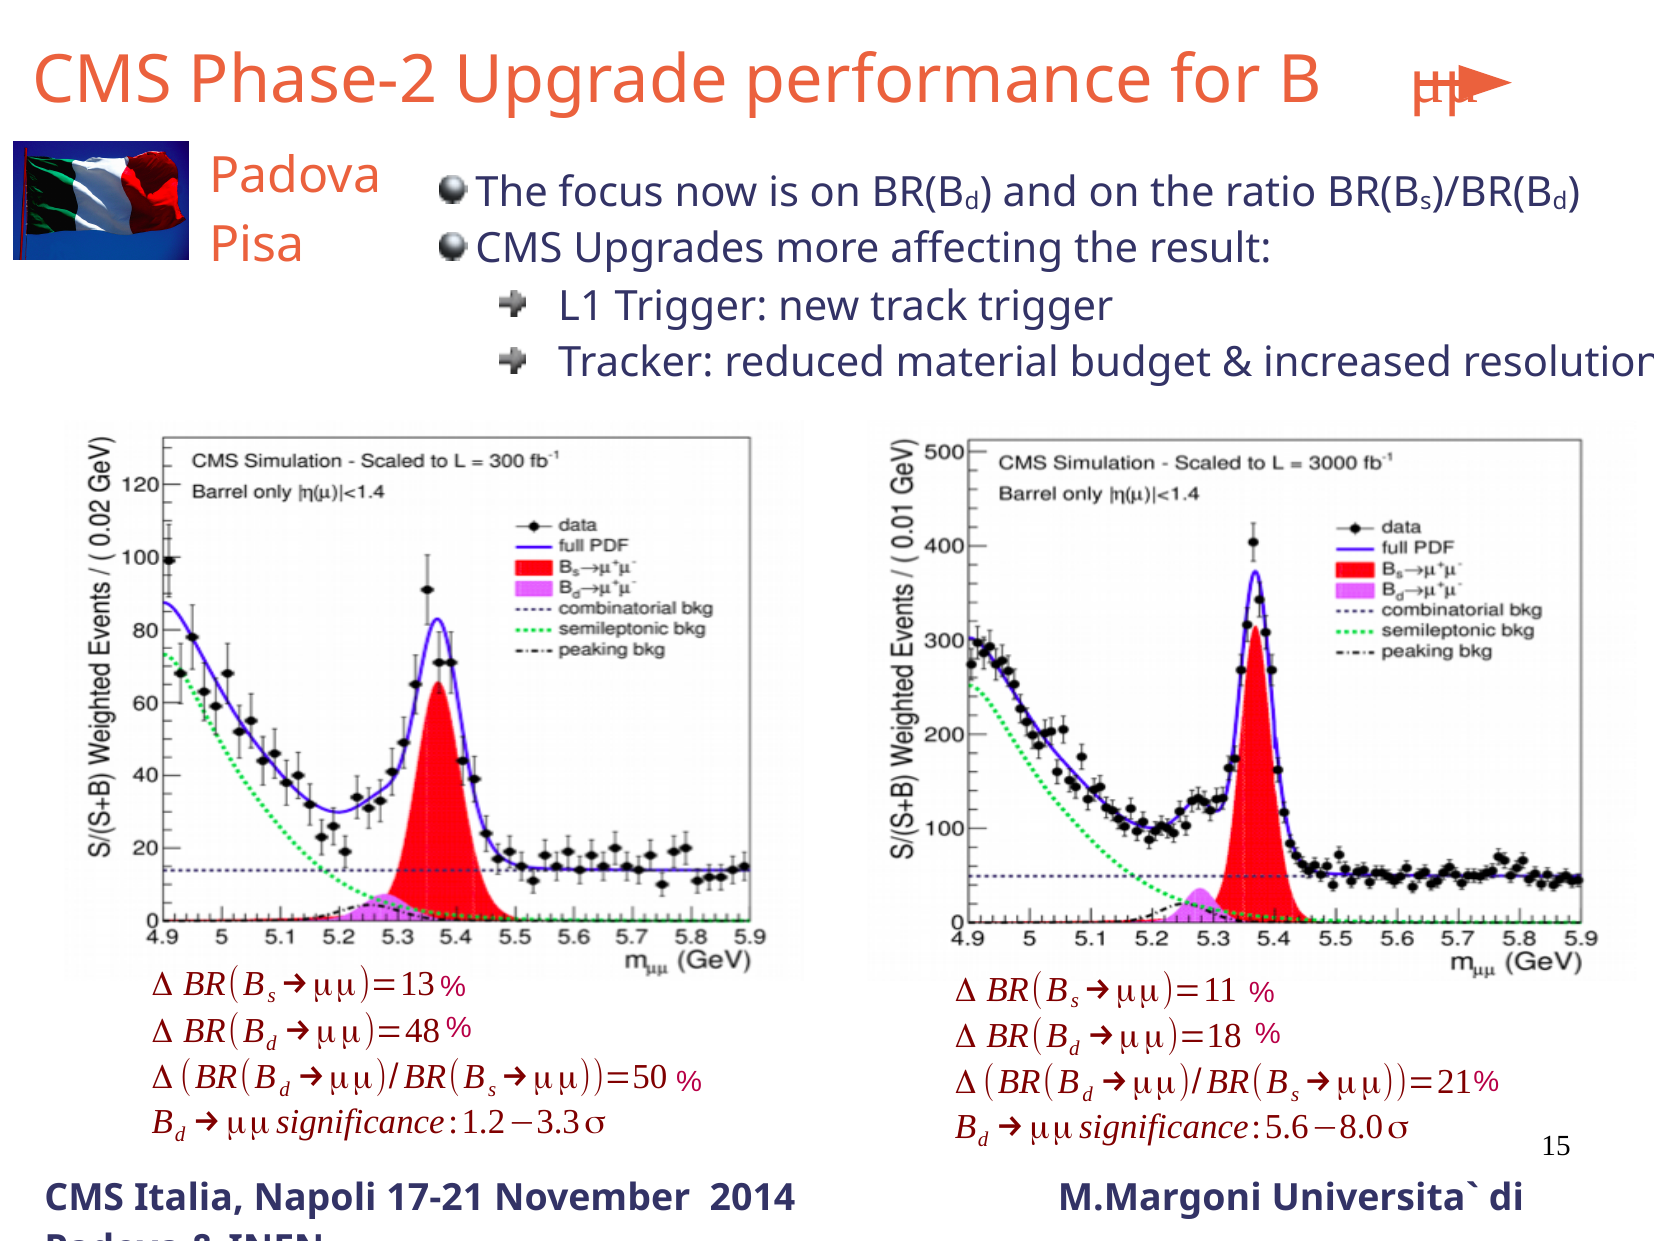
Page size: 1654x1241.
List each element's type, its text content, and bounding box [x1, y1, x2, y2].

text_box The focus now is on BR(Bd) and on the ratio BR(Bs)/BR(Bd) CMS Upgrades more affecting the result: L1 Trigger: new track trigger Tracker: reduced material budget & increased resolution [425, 153, 1654, 757]
text_box Padova Pisa [194, 131, 1146, 302]
chart [944, 967, 1480, 1152]
text_box % [1234, 968, 1294, 1026]
text_box % [1240, 1009, 1300, 1067]
text_box % [431, 1003, 491, 1061]
text_box CMS Phase-2 Upgrade performance for B μμ [17, 23, 1654, 139]
picture [11, 420, 1648, 981]
chart [141, 962, 677, 1147]
picture [13, 141, 189, 260]
text_box % [425, 962, 485, 1020]
text_box % [661, 1057, 721, 1114]
text_box CMS Italia, Napoli 17-21 November 2014 M.Margoni Universita` di Padova & INFN [29, 1163, 1625, 1237]
text_box % [1458, 1057, 1518, 1114]
